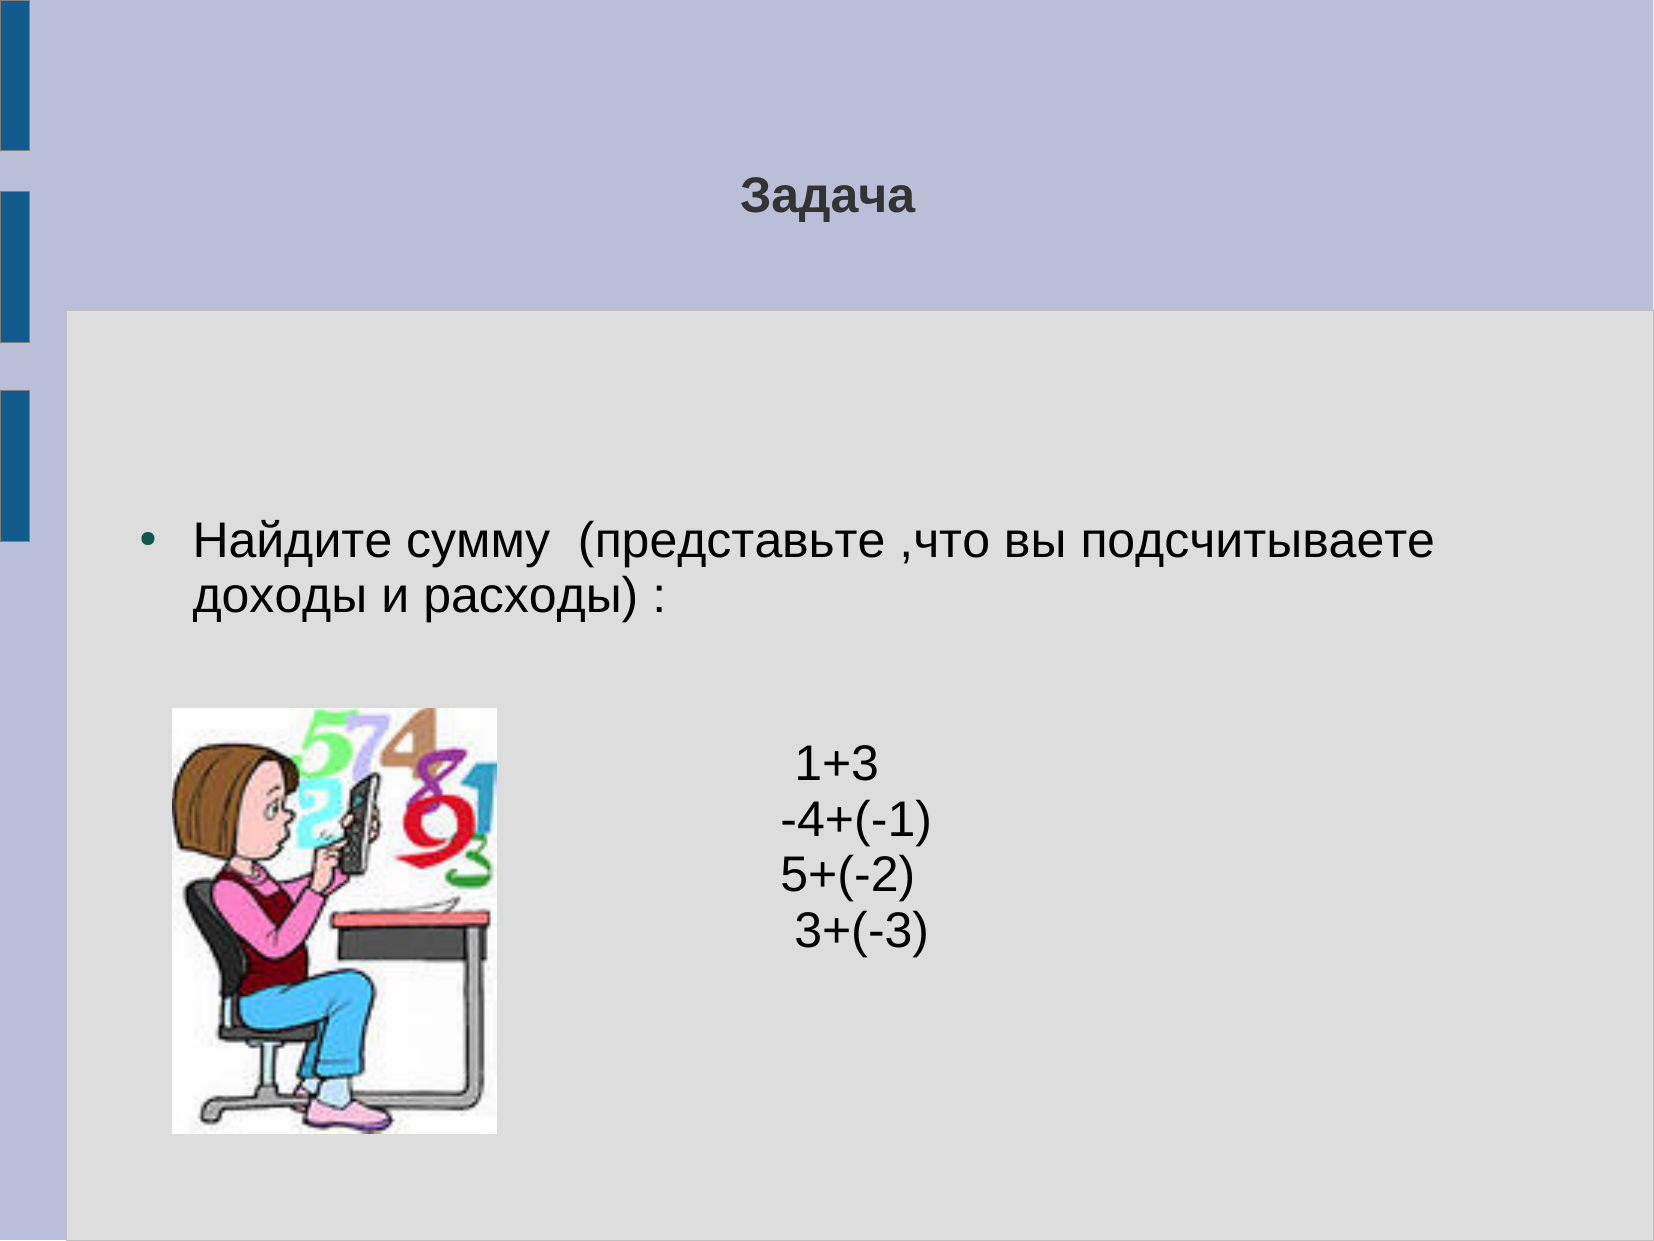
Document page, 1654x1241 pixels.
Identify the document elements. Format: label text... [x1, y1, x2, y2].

picture [172, 708, 497, 1134]
list Найдите сумму (представьте ,что вы подсчитываете доходы и расходы) : 1+3 -4+(-1) 5+(-2) 3+(-3) [121, 344, 1534, 1127]
title Задача [121, 91, 1534, 299]
